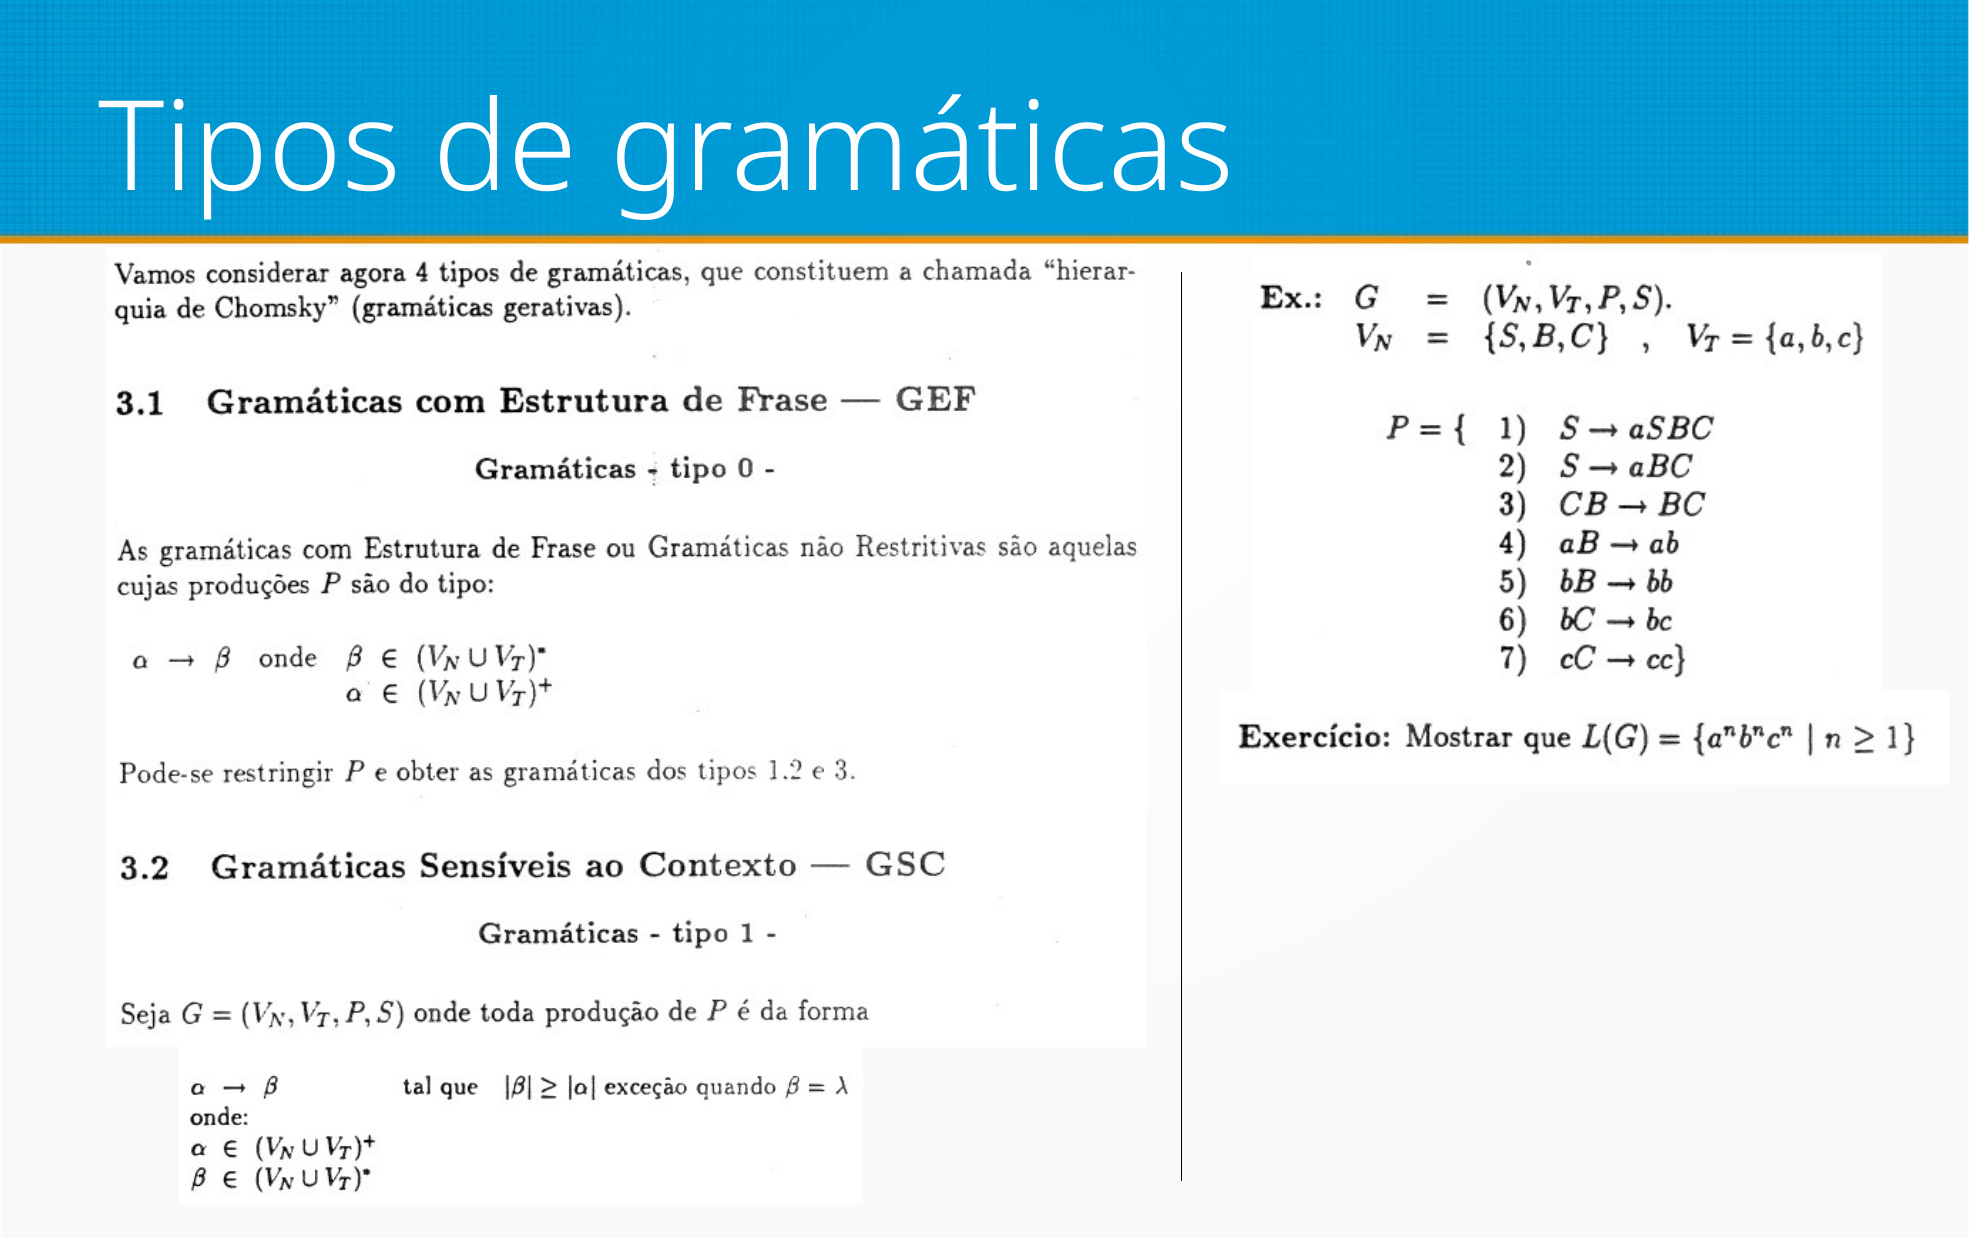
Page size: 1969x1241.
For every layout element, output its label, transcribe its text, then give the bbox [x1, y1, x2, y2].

title Tipos de gramáticas [98, 19, 1870, 227]
picture [0, 233, 1969, 1241]
